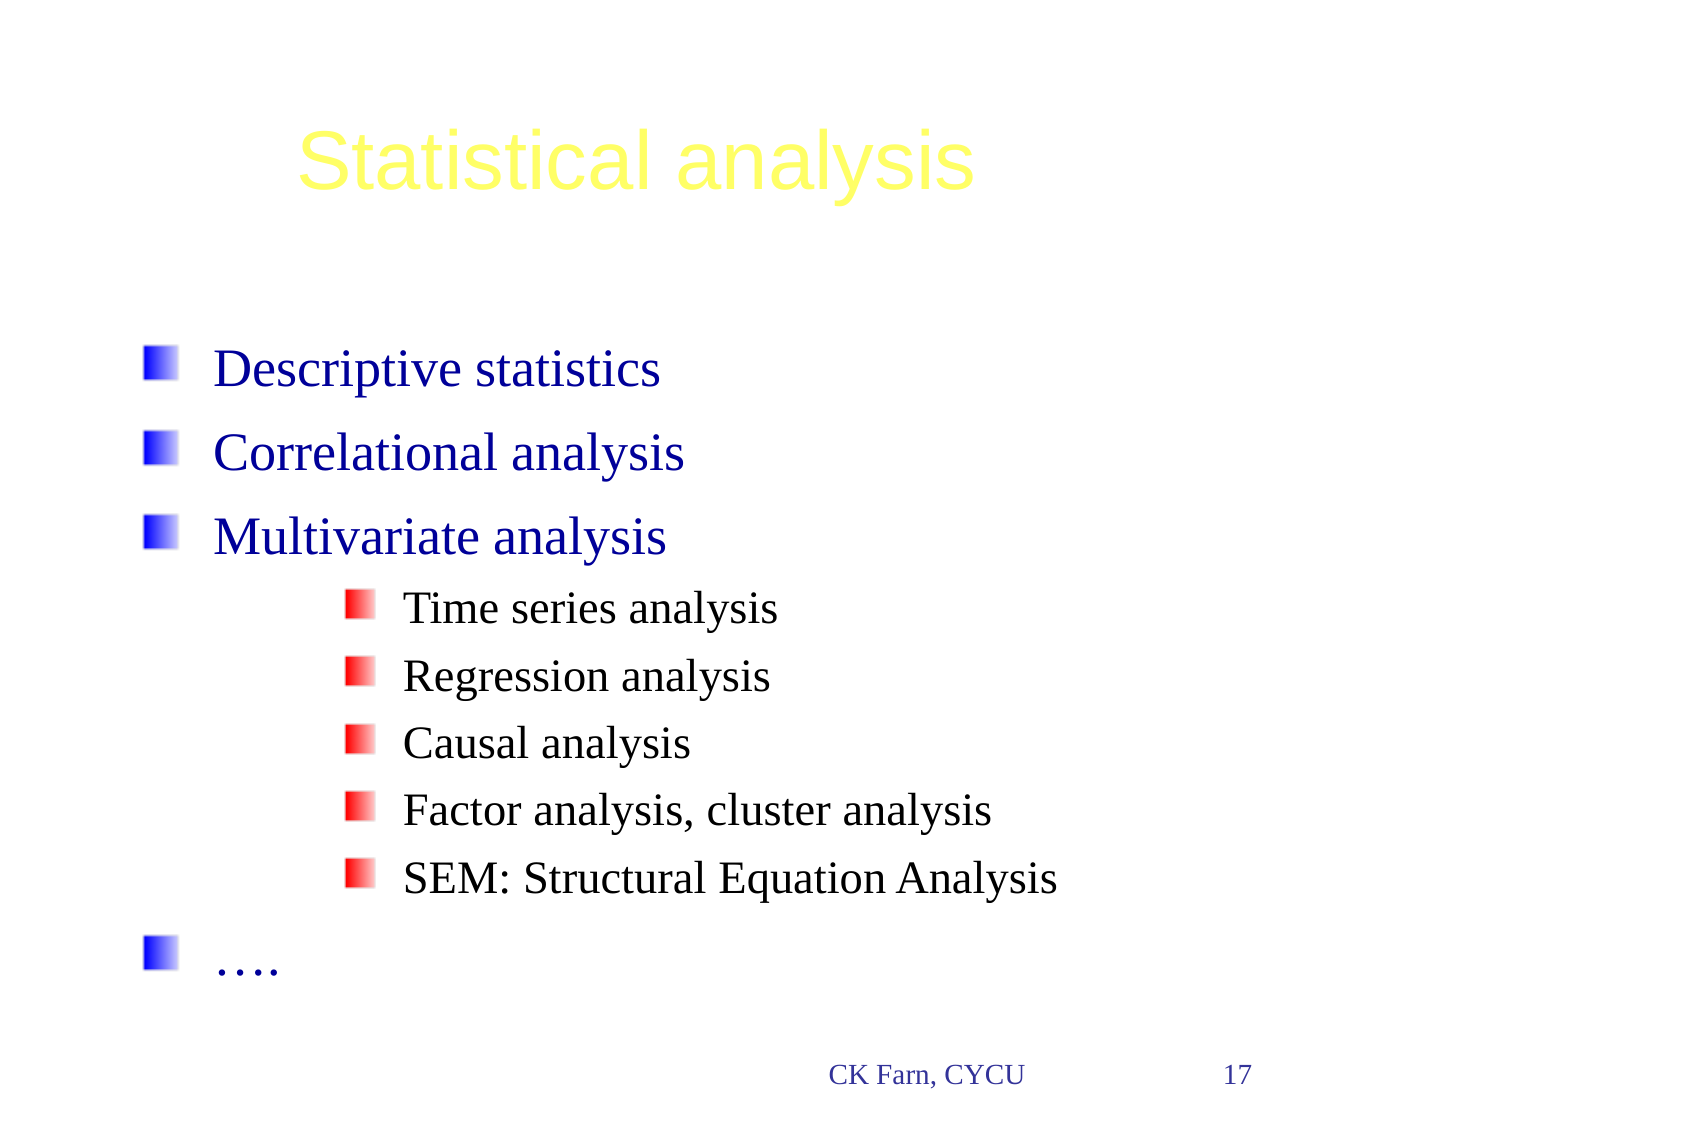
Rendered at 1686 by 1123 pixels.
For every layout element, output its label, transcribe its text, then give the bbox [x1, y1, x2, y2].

list Descriptive statistics Correlational analysis Multivariate analysis Time series analysis Regression analysis Causal analysis Factor analysis, cluster analysis SEM: Structural Equation Analysis …. [126, 324, 1560, 999]
footer CK Farn, CYCU [660, 1048, 1194, 1123]
title Statistical analysis [280, 62, 1560, 250]
slide_number 4 [1207, 1048, 1560, 1123]
